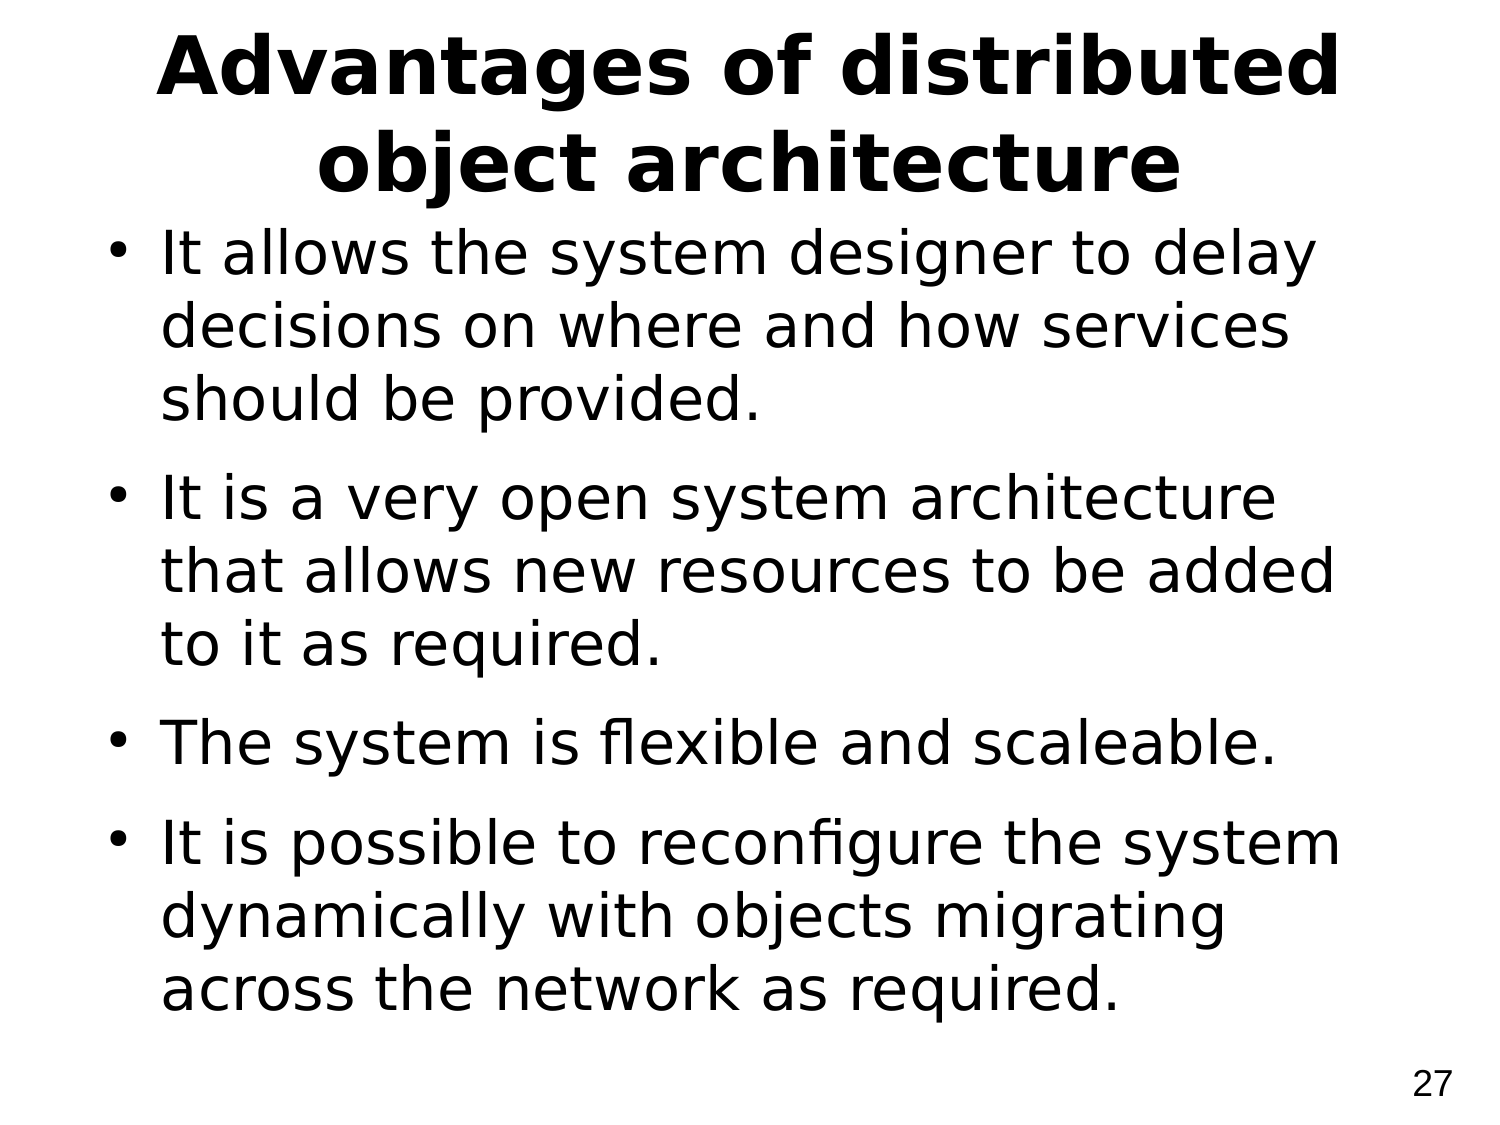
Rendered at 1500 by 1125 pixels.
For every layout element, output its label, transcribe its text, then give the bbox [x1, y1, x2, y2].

list It allows the system designer to delay decisions on where and how services should be provided. It is a very open system architecture that allows new resources to be added to it as required. The system is flexible and scaleable. It is possible to reconfigure the system dynamically with objects migrating across the network as required. [75, 206, 1425, 1093]
title Advantages of distributed object architecture [75, 44, 1425, 177]
